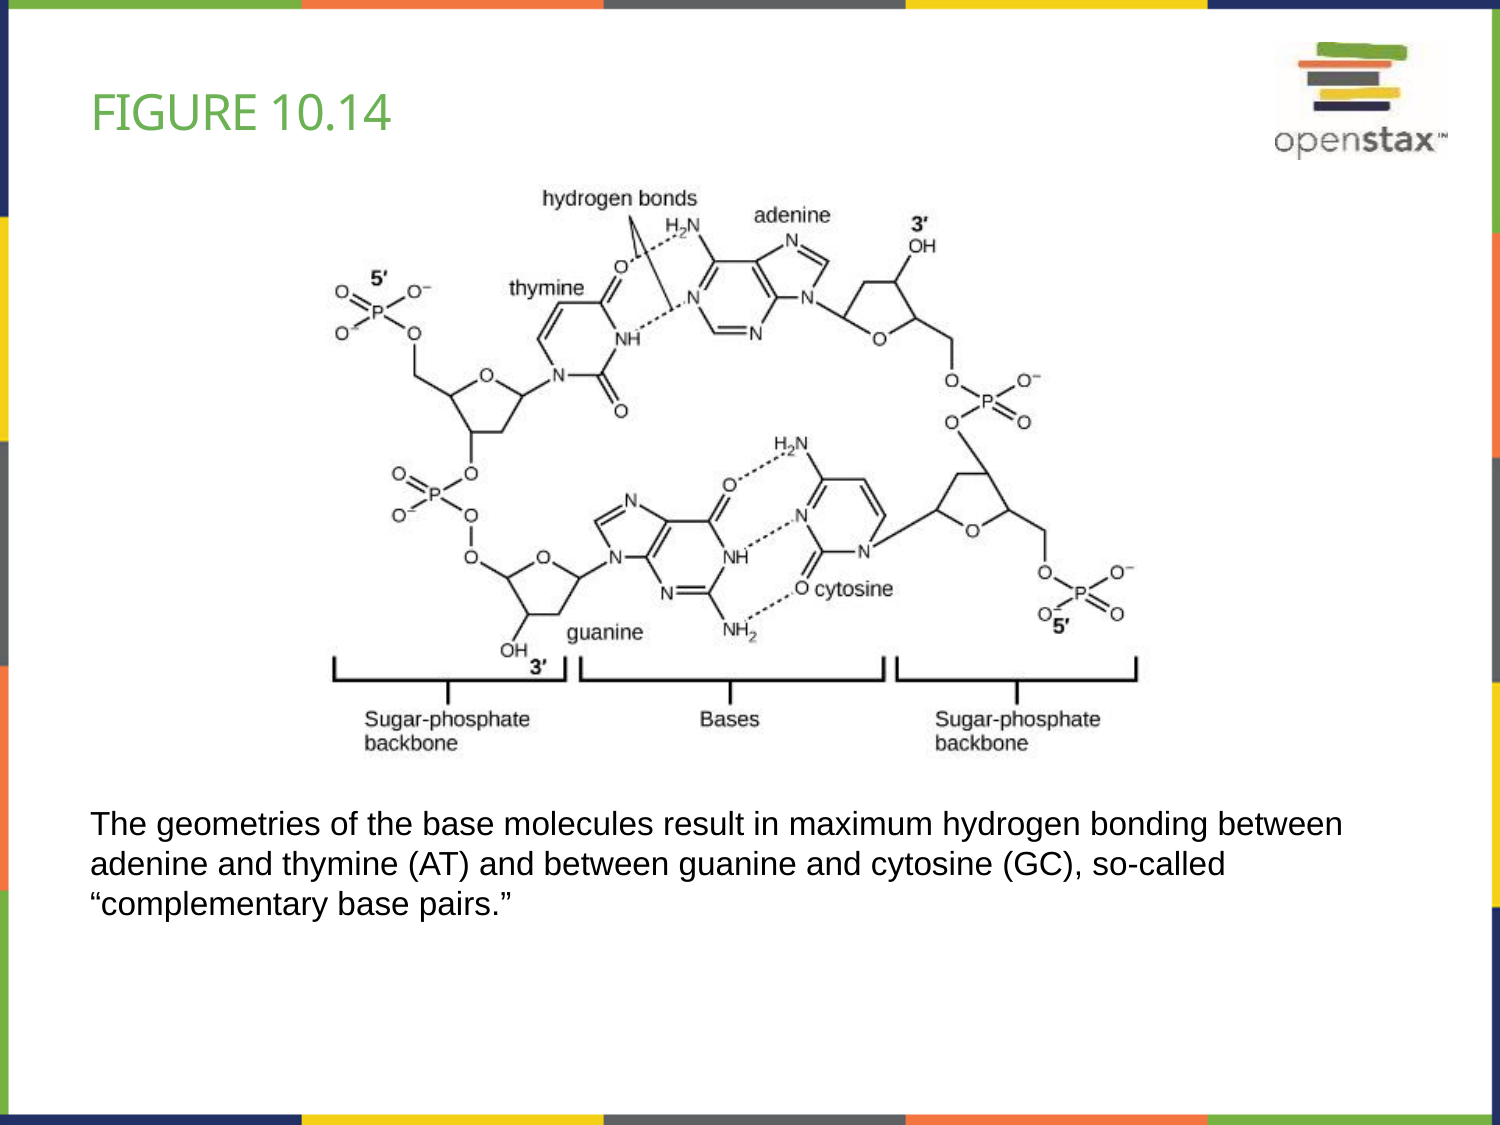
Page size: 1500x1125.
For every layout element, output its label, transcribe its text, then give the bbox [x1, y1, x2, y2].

picture [0, 0, 1500, 1125]
title Figure 10.14 [75, 39, 1398, 148]
list The geometries of the base molecules result in maximum hydrogen bonding between adenine and thymine (AT) and between guanine and cytosine (GC), so-called “complementary base pairs.” [75, 794, 1398, 986]
